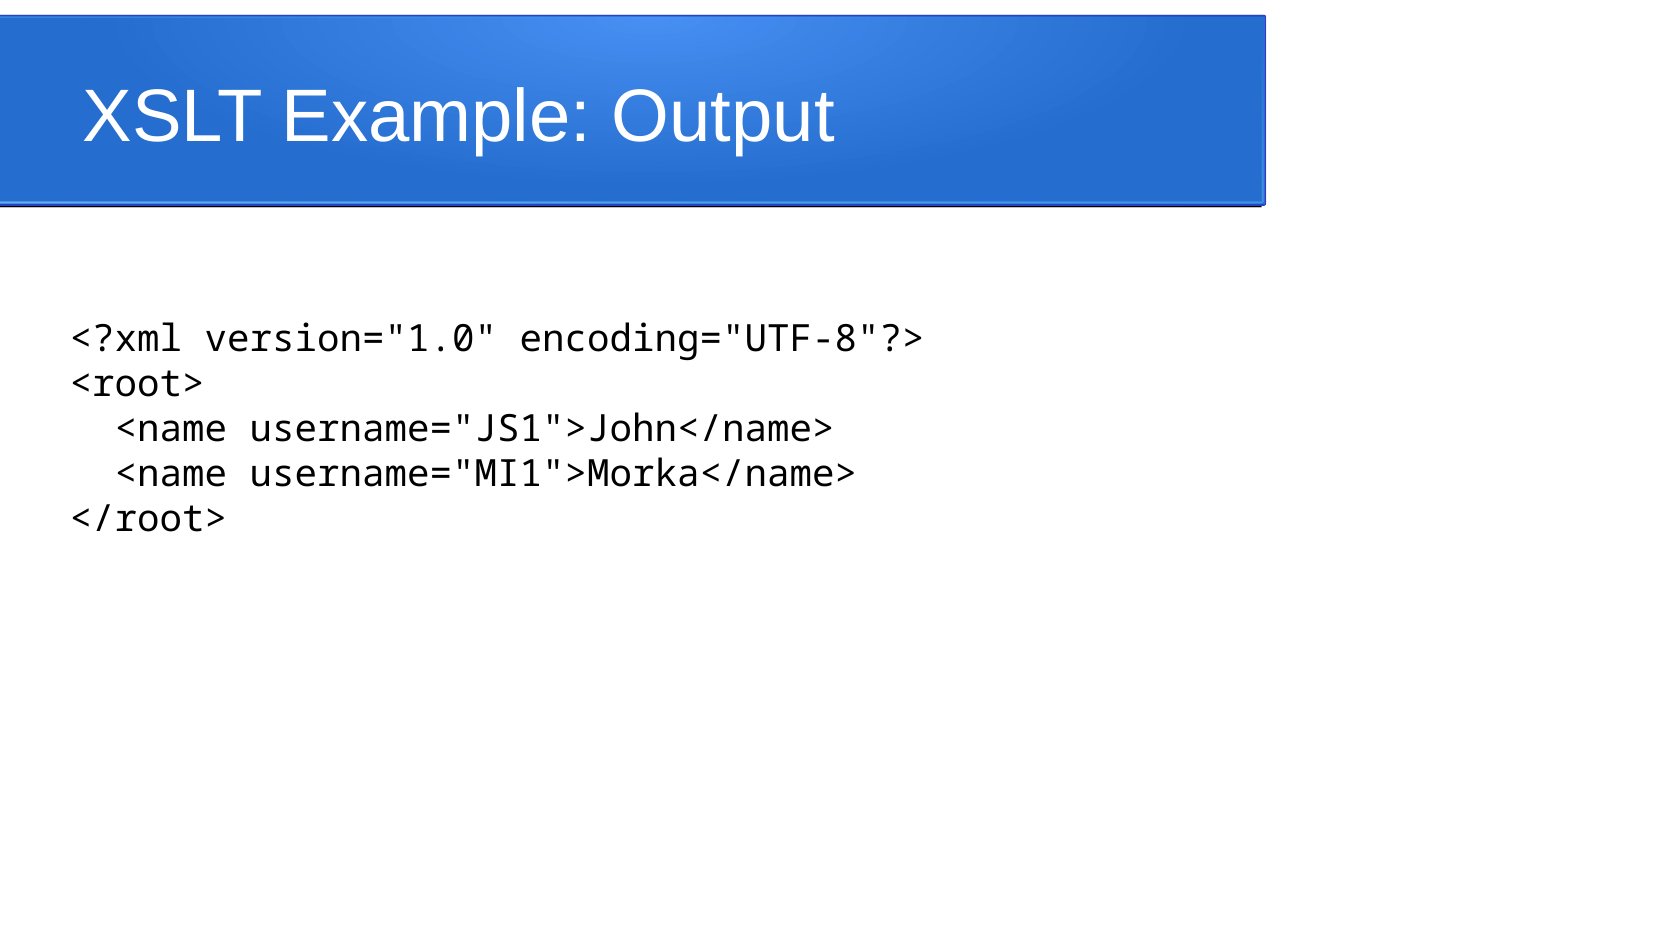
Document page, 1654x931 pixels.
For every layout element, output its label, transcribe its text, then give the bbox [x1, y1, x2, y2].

text_box <?xml version="1.0" encoding="UTF-8"?> <root> <name username="JS1">John</name> <name username="MI1">Morka</name> </root> [69, 314, 1558, 754]
text_box XSLT Example: Output [82, 35, 1235, 189]
picture [0, 13, 1269, 211]
